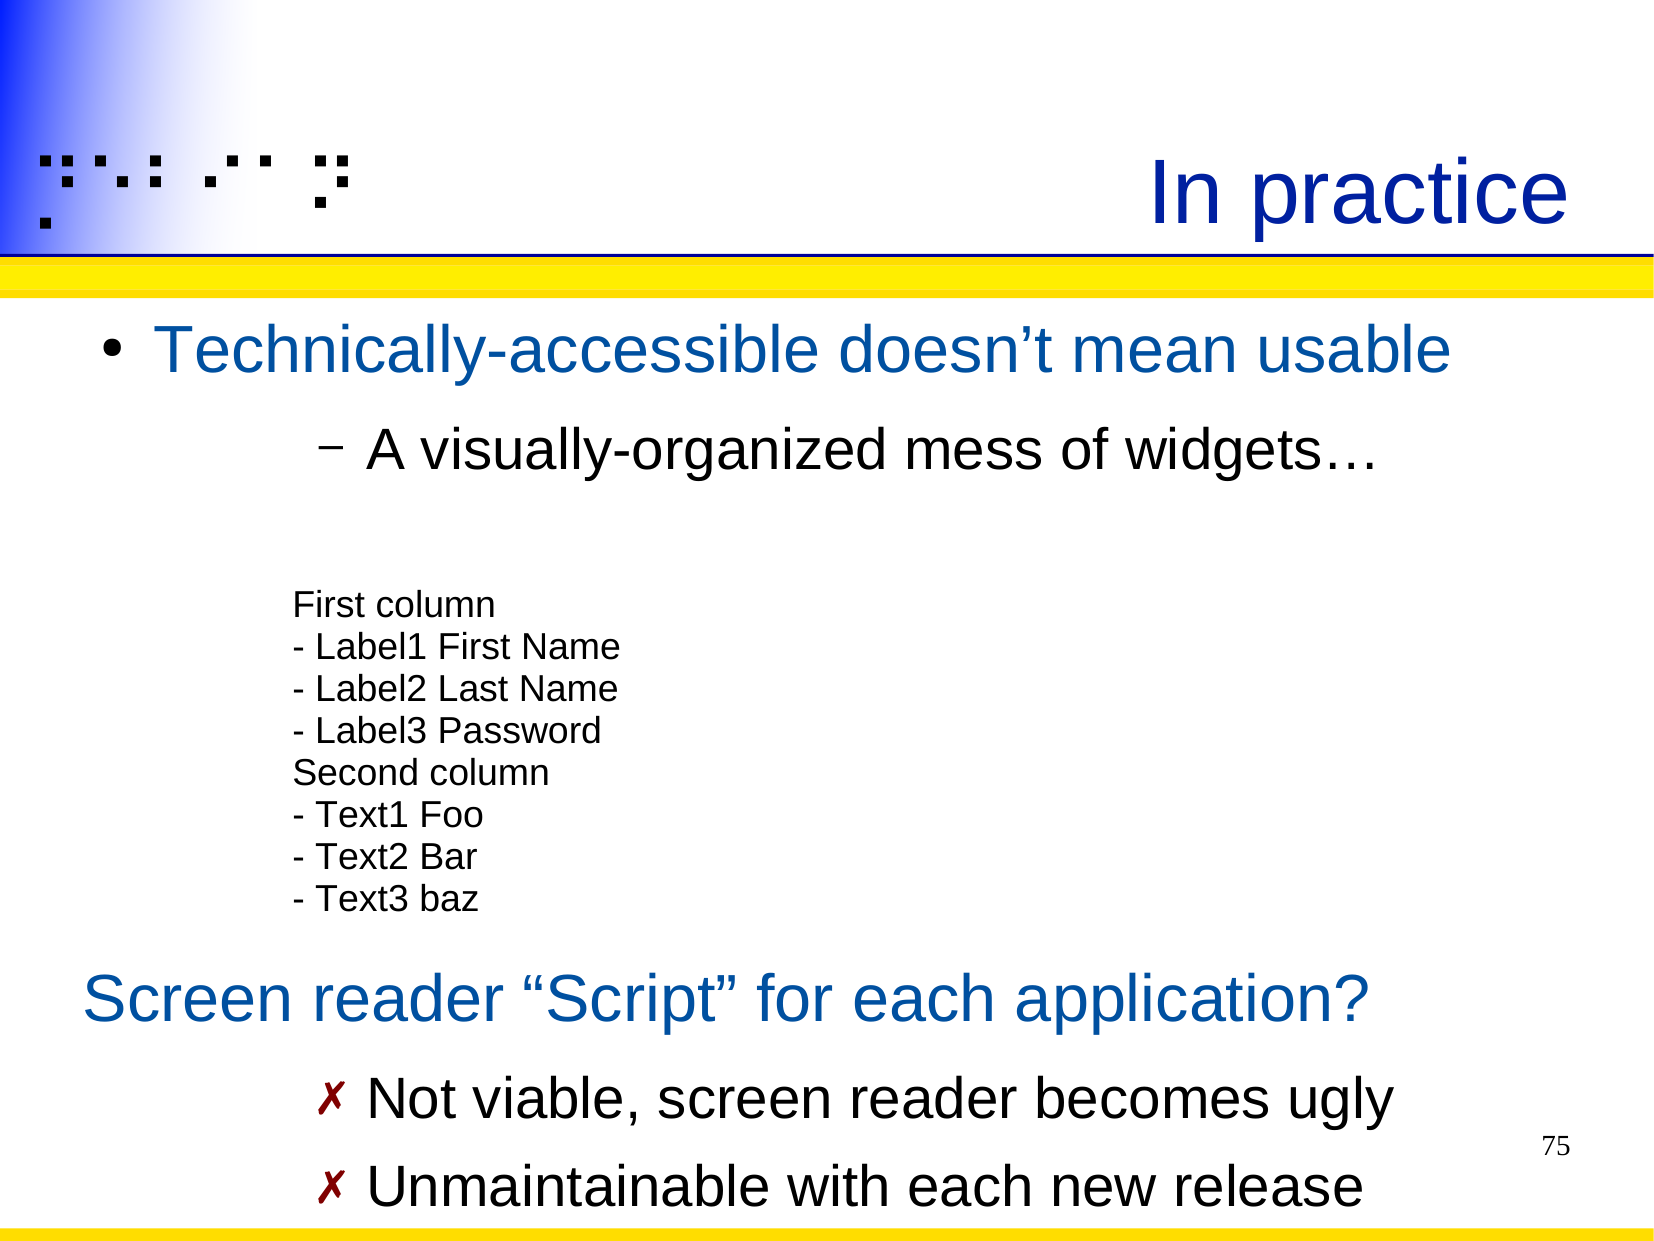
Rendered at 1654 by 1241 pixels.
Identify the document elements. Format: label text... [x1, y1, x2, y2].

title In practice [372, 126, 1571, 257]
text_box First column - Label1 First Name - Label2 Last Name - Label3 Password Second column - Text1 Foo - Text2 Bar - Text3 baz [277, 575, 637, 927]
list Technically-accessible doesn’t mean usable A visually-organized mess of widgets… Screen reader “Script” for each application? Not viable, screen reader becomes ugly Unmaintainable with each new release [82, 312, 1571, 1241]
